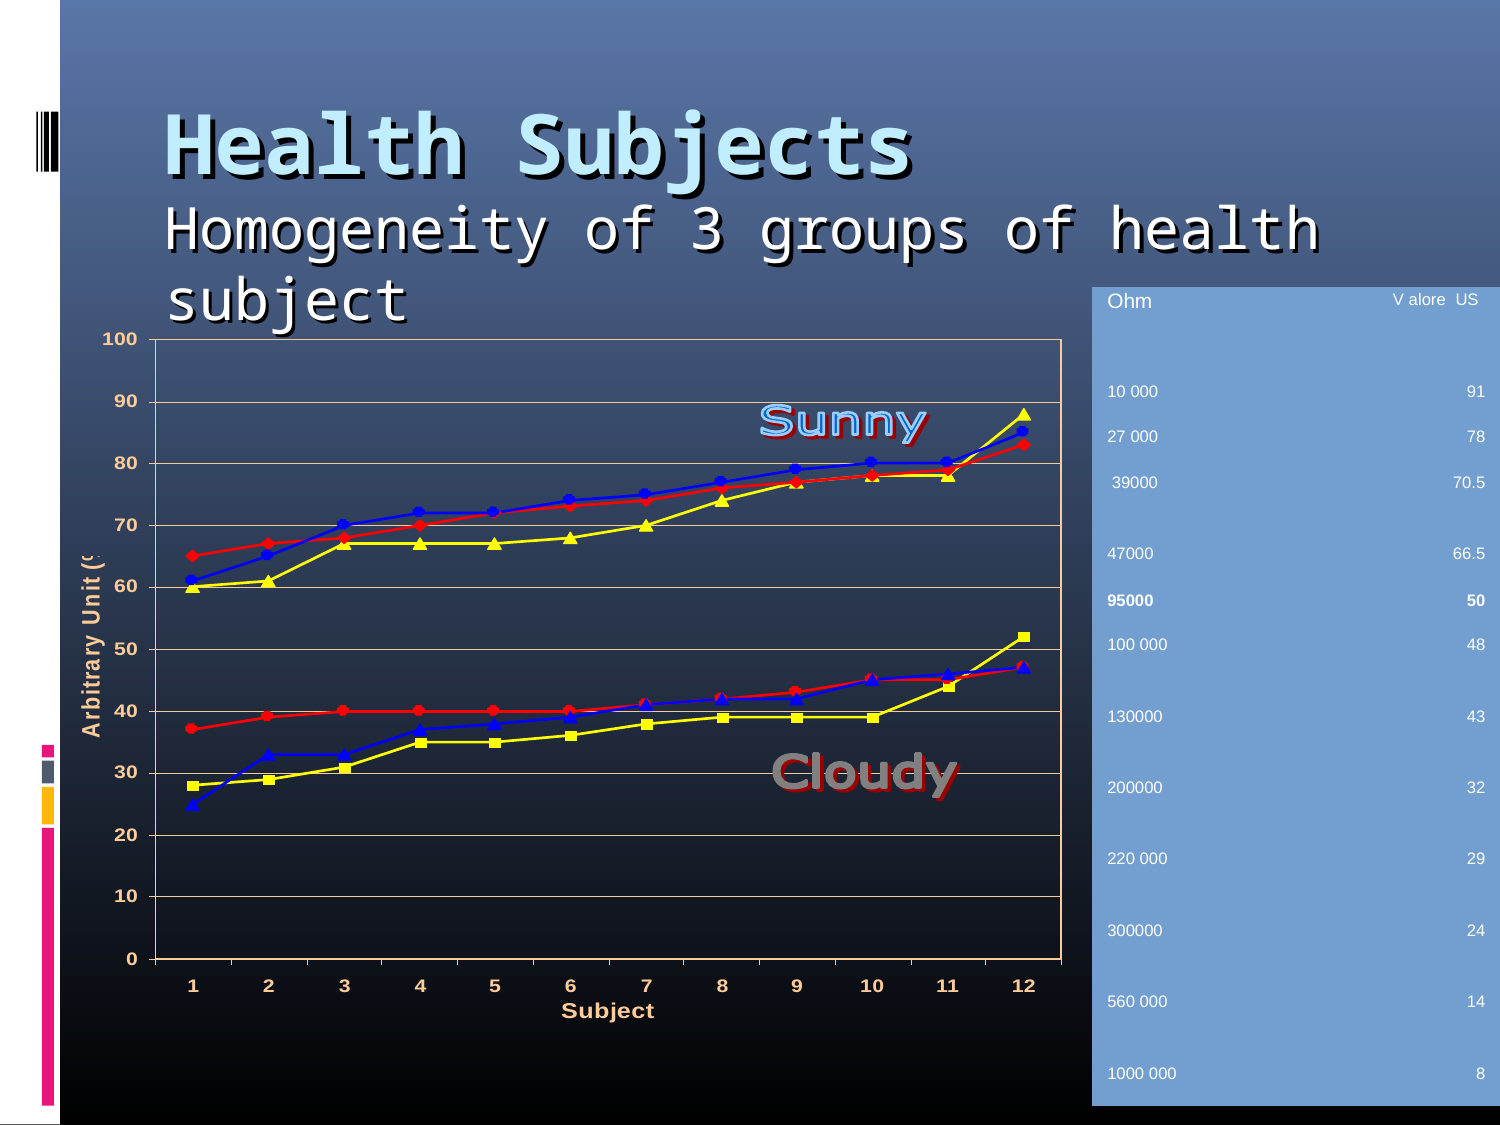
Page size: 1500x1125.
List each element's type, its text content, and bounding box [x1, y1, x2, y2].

table_header Ohm [1092, 287, 1312, 379]
table_cell 10 000 [1092, 379, 1312, 424]
table_cell 29 [1312, 847, 1500, 918]
table_cell 50 [1312, 588, 1500, 633]
table_cell 130000 [1092, 705, 1312, 776]
table_header V alore US [1312, 287, 1500, 379]
table_cell 70.5 [1312, 470, 1500, 542]
text_box Health Subjects Homogeneity of 3 groups of health subject [150, 84, 1426, 340]
table_cell 91 [1312, 379, 1500, 424]
table_cell 200000 [1092, 776, 1312, 847]
table_cell 48 [1312, 633, 1500, 705]
table_cell 24 [1312, 918, 1500, 989]
table_cell 1000 000 [1092, 1061, 1312, 1106]
table_cell 43 [1312, 705, 1500, 776]
table_cell 66.5 [1312, 542, 1500, 588]
table_cell 560 000 [1092, 989, 1312, 1061]
table_cell 32 [1312, 776, 1500, 847]
table_cell 8 [1312, 1061, 1500, 1106]
table_cell 14 [1312, 989, 1500, 1061]
table_cell 220 000 [1092, 847, 1312, 918]
table_cell 27 000 [1092, 424, 1312, 470]
table_cell 300000 [1092, 918, 1312, 989]
table_cell 39000 [1092, 470, 1312, 542]
table_cell 78 [1312, 424, 1500, 470]
table_cell 95000 [1092, 588, 1312, 633]
table_cell 100 000 [1092, 633, 1312, 705]
chart [64, 314, 1068, 1035]
table_cell 47000 [1092, 542, 1312, 588]
